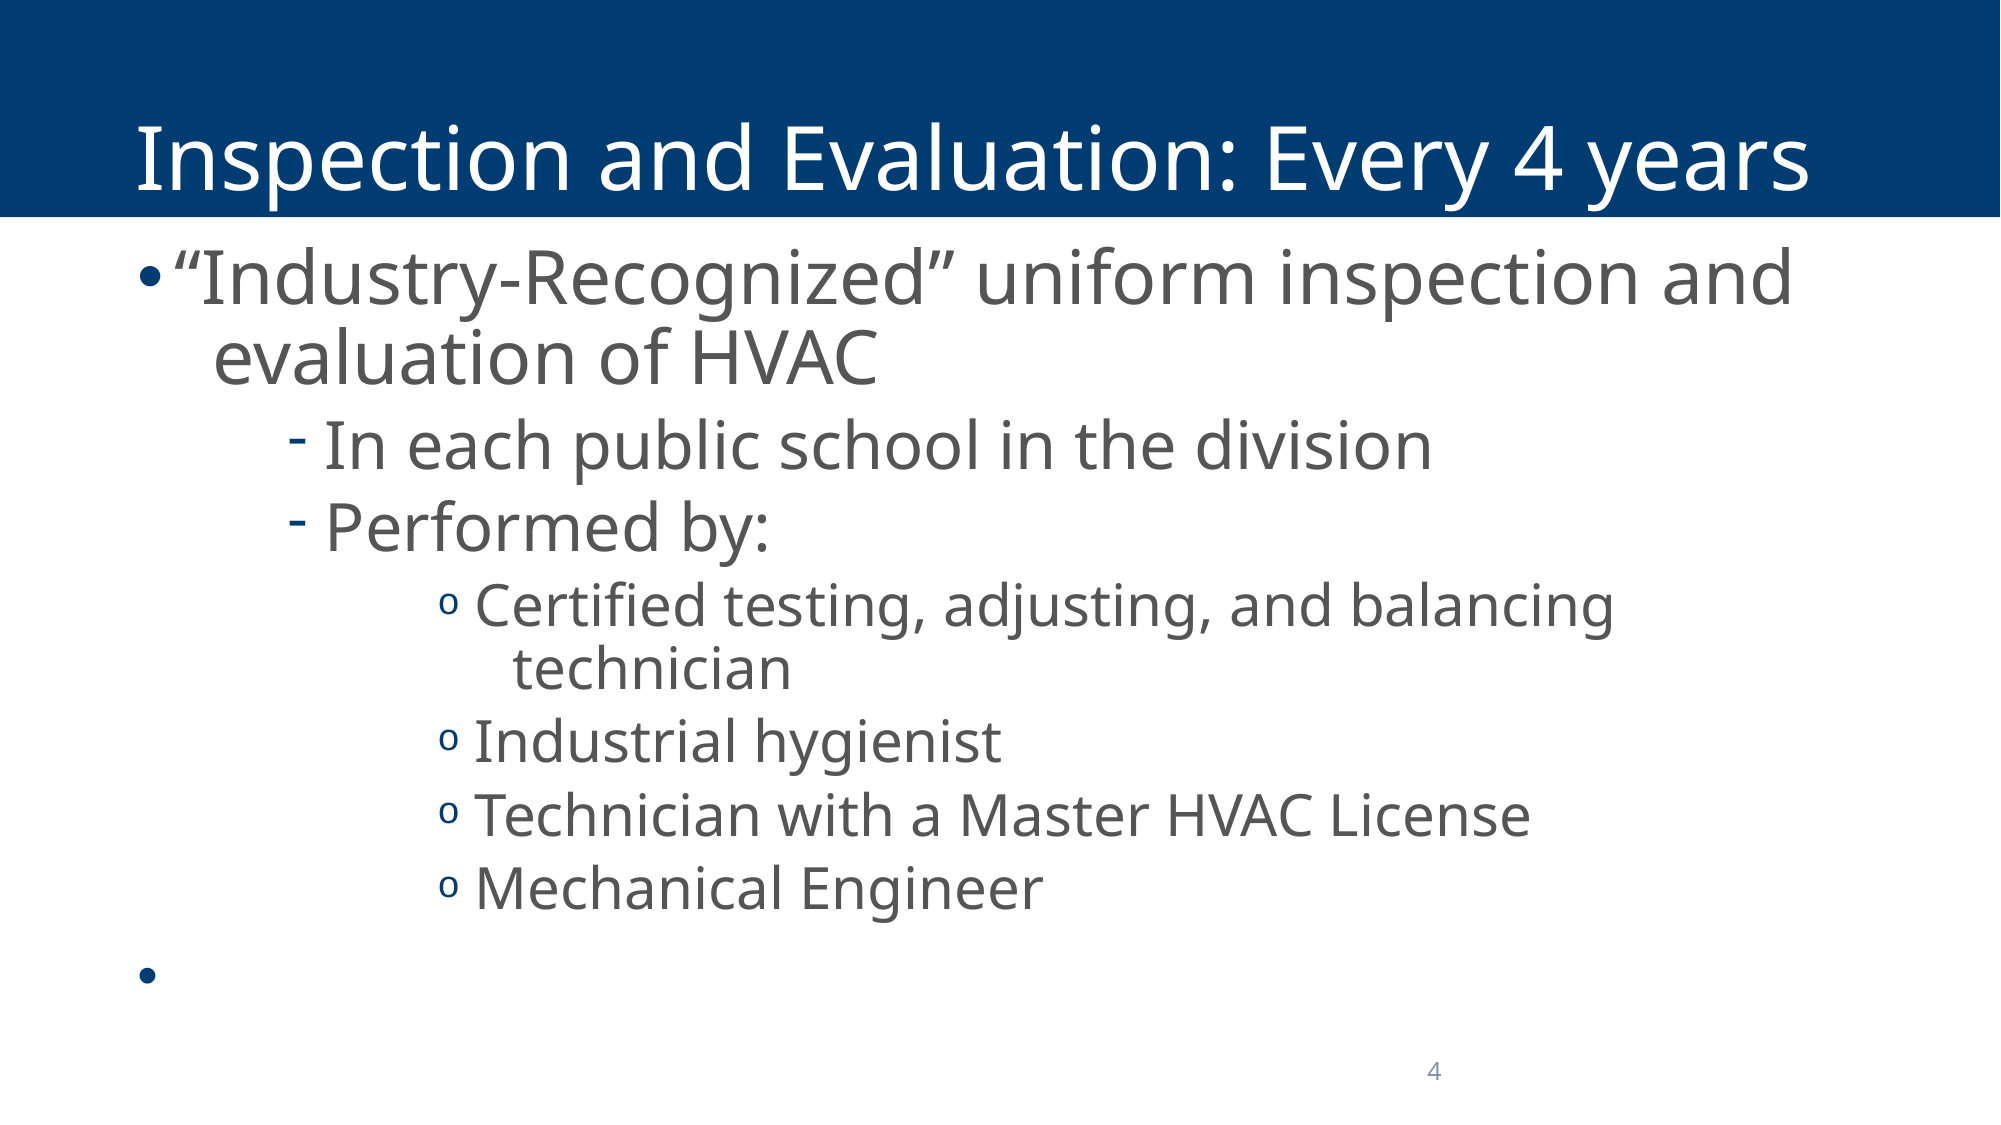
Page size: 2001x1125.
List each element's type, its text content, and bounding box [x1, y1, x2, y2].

title Inspection and Evaluation: Every 4 years [0, 0, 2000, 218]
list “Industry-Recognized” uniform inspection and evaluation of HVAC In each public school in the division Performed by: Certified testing, adjusting, and balancing technician Industrial hygienist Technician with a Master HVAC License Mechanical Engineer [137, 239, 1863, 1014]
slide_number 5 [1412, 1042, 1863, 1103]
